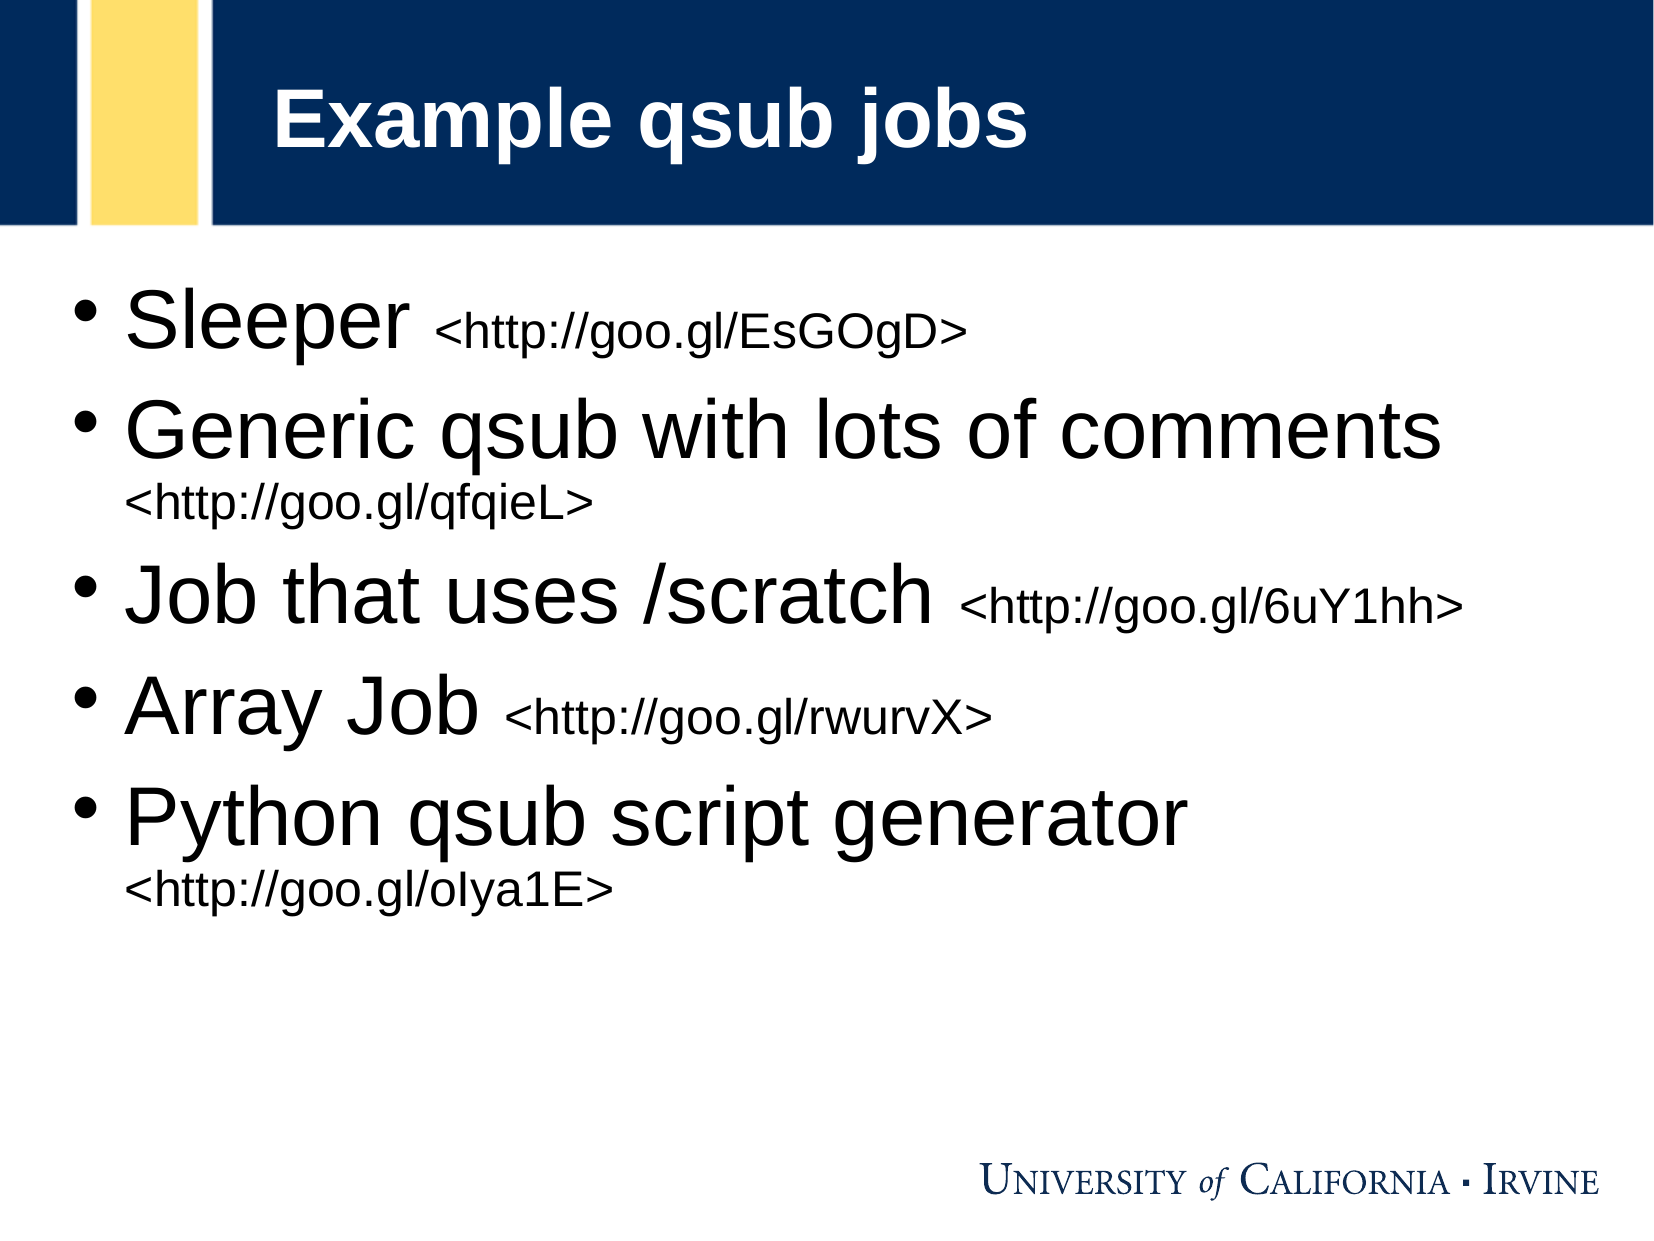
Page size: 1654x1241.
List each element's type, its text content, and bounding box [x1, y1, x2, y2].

subtitle Sleeper <http://goo.gl/EsGOgD> Generic qsub with lots of comments <http://goo.gl/qfqieL> Job that uses /scratch <http://goo.gl/6uY1hh> Array Job <http://goo.gl/rwurvX> Python qsub script generator <http://goo.gl/oIya1E> [39, 268, 1615, 1208]
title Example qsub jobs [257, 0, 1654, 228]
picture [0, 0, 1654, 1241]
